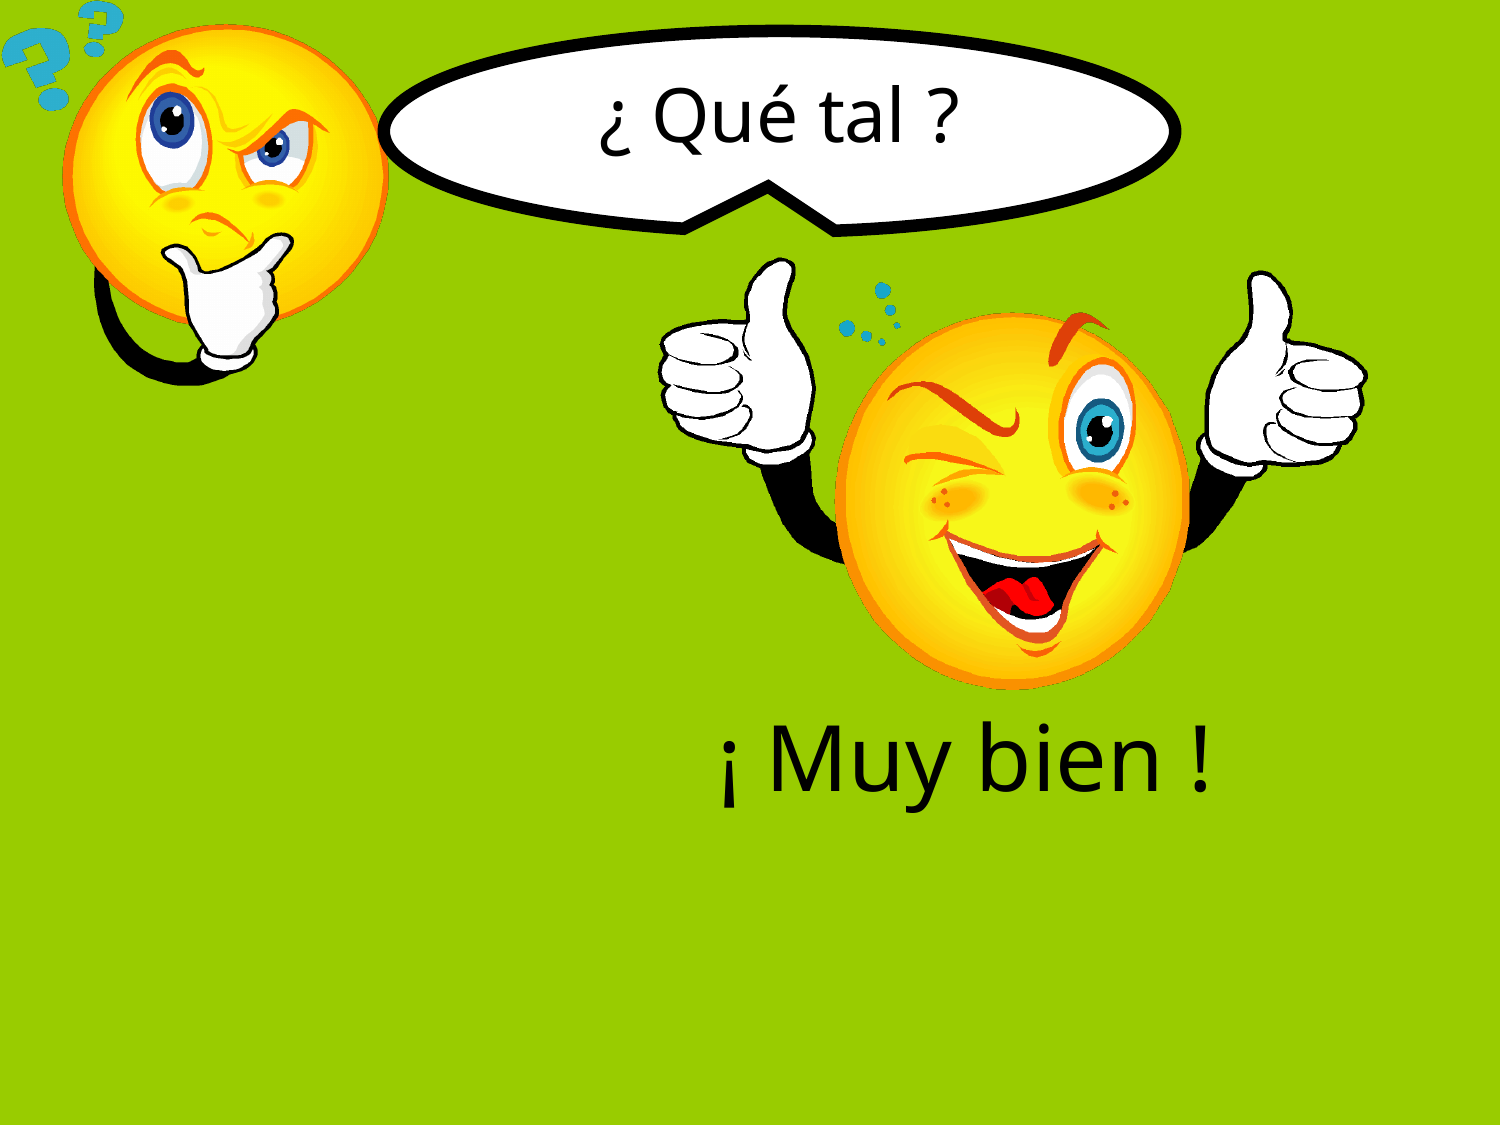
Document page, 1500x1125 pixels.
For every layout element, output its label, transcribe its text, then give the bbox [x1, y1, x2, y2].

picture [0, 0, 390, 387]
text_box ¿ Qué tal ? [383, 30, 1176, 231]
picture [655, 255, 1370, 692]
text_box ¡ Muy bien ! [430, 692, 1500, 818]
